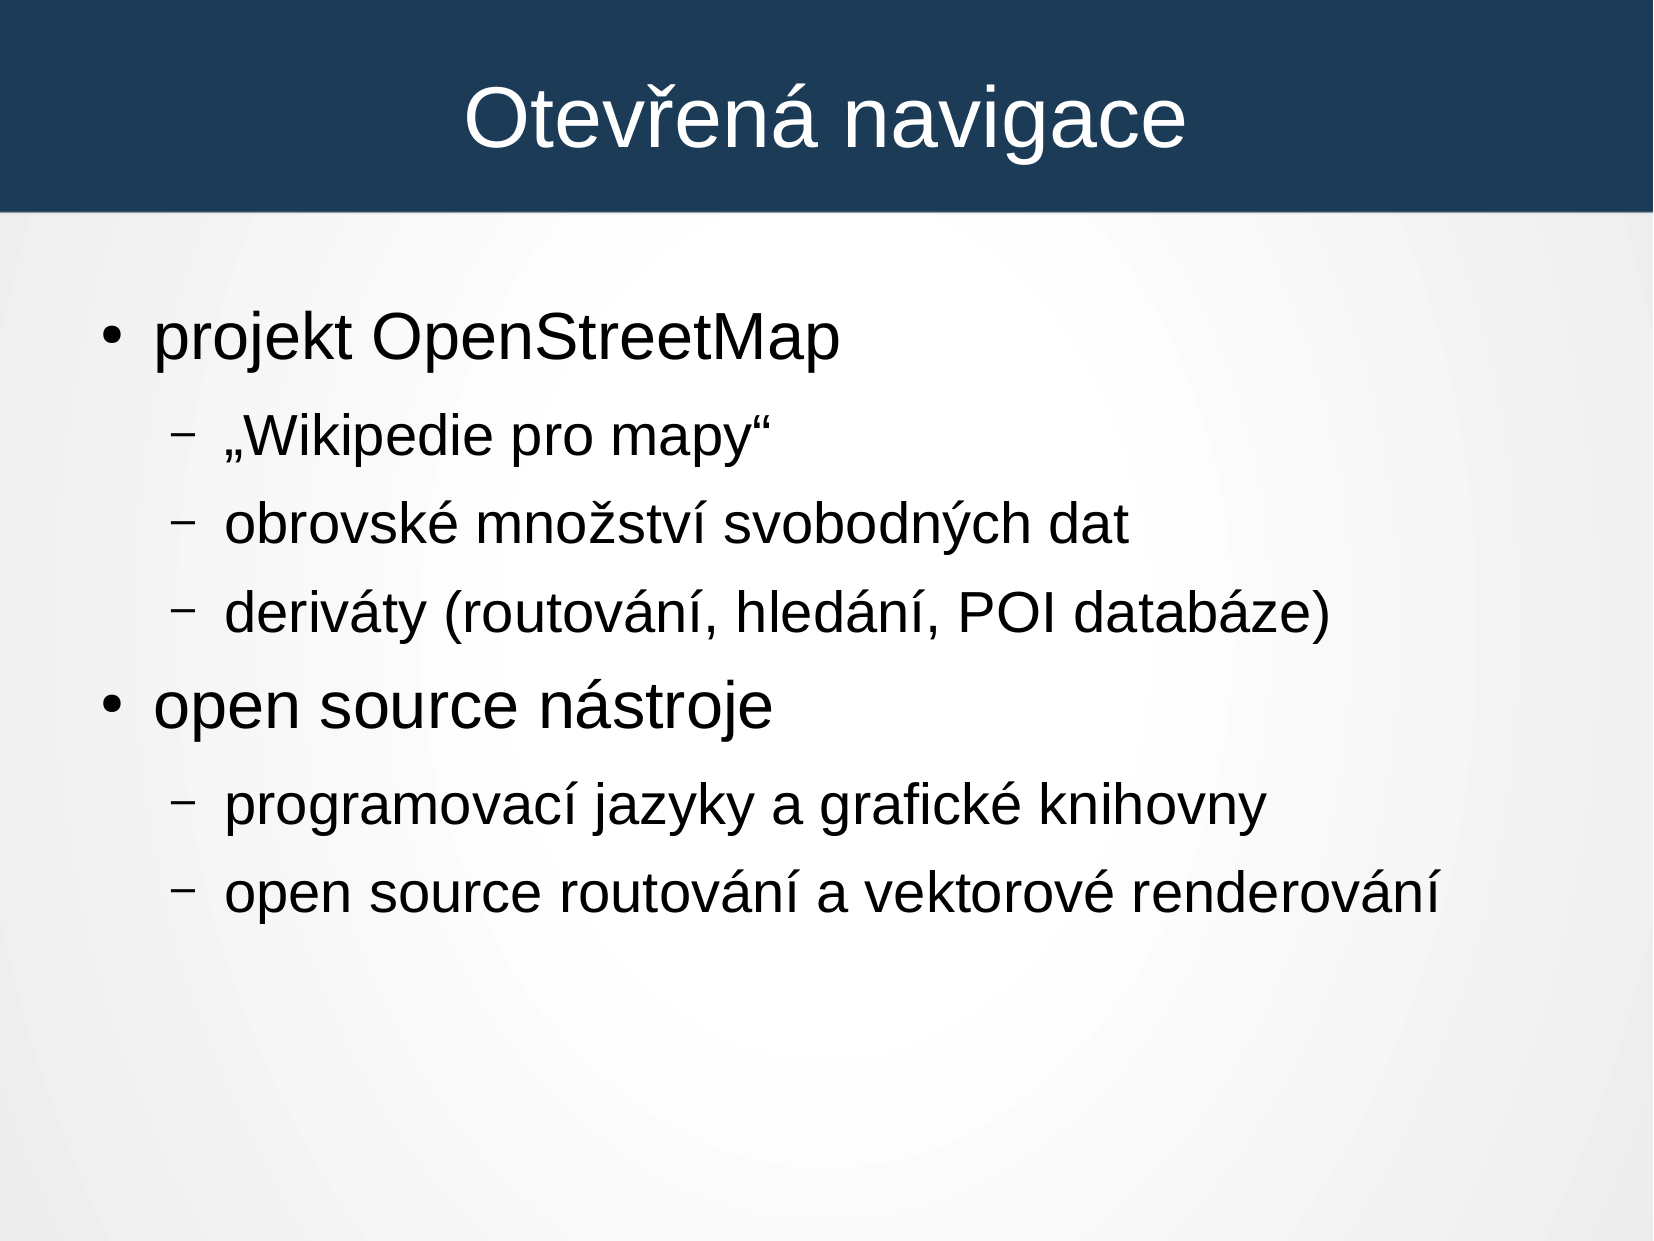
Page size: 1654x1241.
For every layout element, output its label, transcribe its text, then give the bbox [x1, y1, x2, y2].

picture [0, 0, 1653, 1241]
list projekt OpenStreetMap „Wikipedie pro mapy“ obrovské množství svobodných dat deriváty (routování, hledání, POI databáze) open source nástroje programovací jazyky a grafické knihovny open source routování a vektorové renderování [82, 299, 1571, 1063]
title Otevřená navigace [82, 47, 1571, 189]
